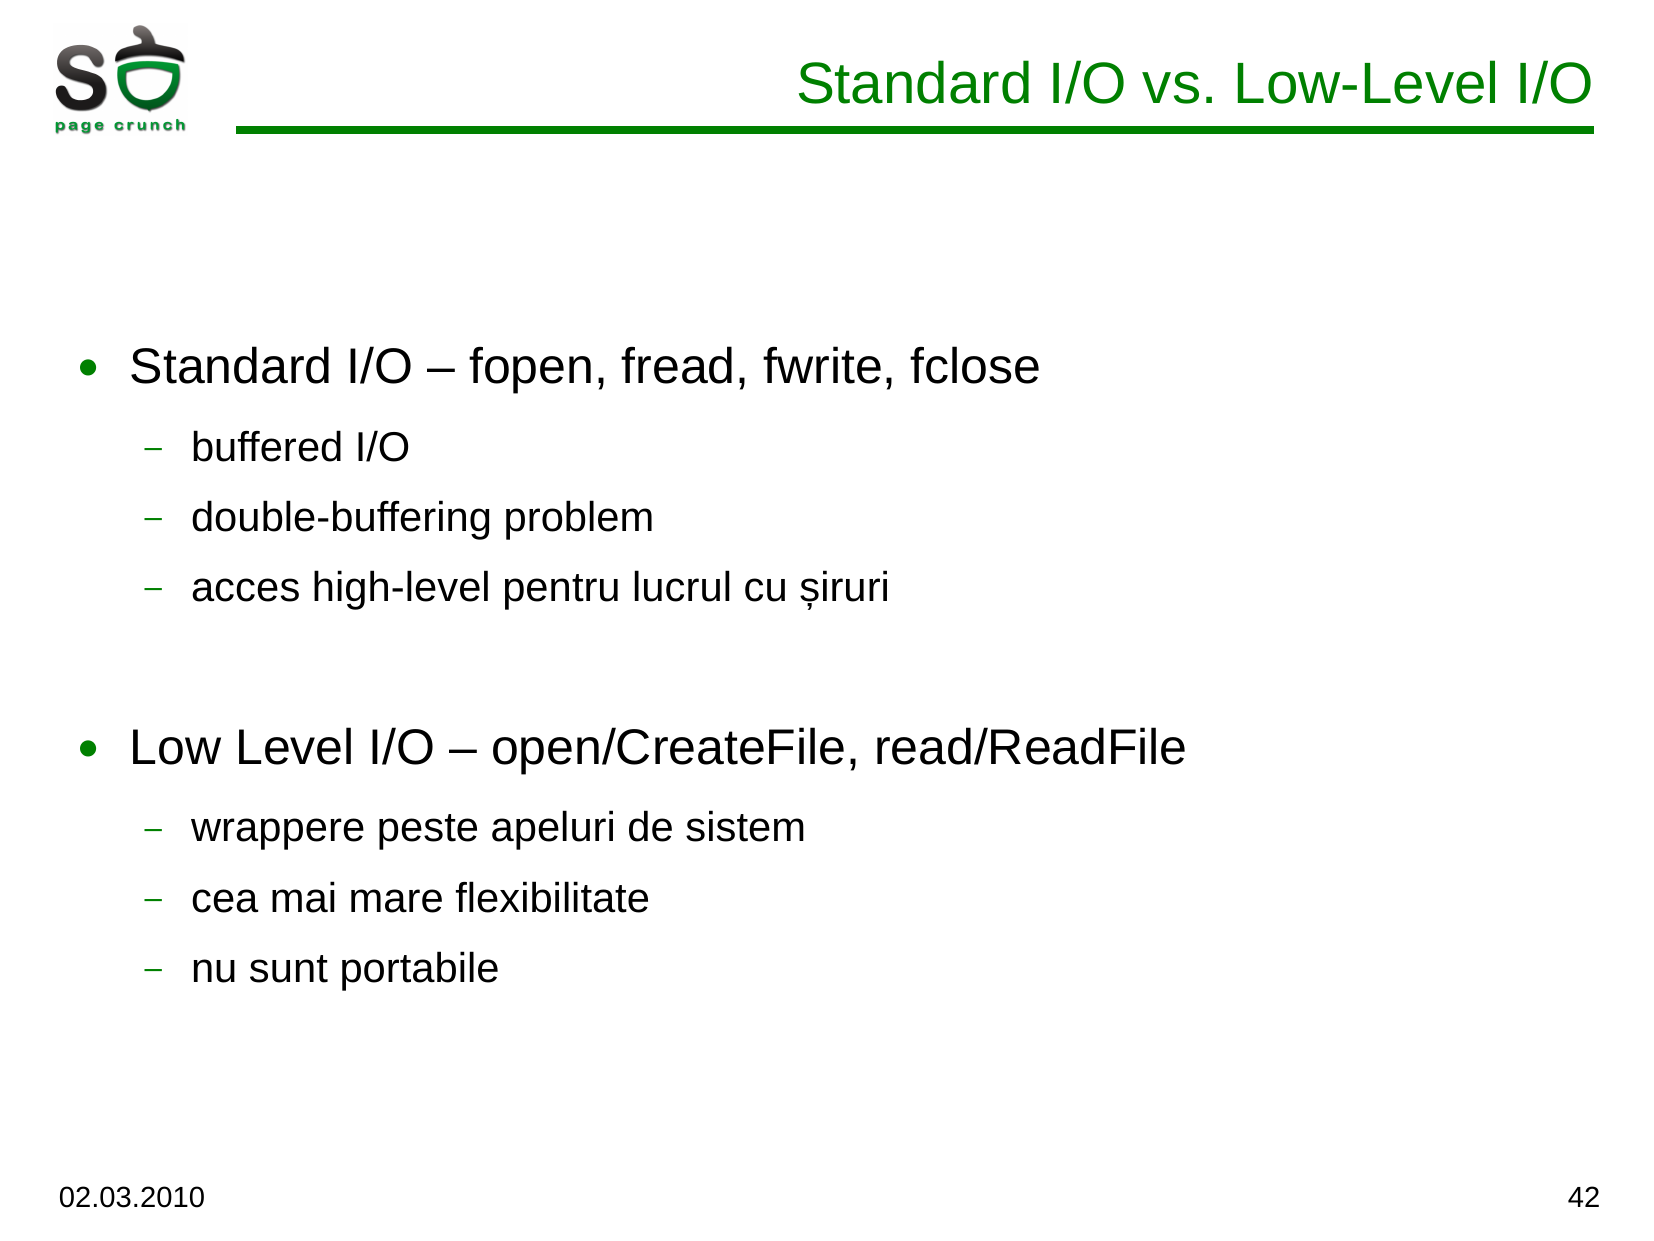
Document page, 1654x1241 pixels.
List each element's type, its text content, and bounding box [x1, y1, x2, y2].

picture [53, 23, 188, 136]
title Standard I/O vs. Low-Level I/O [236, 49, 1595, 119]
list Standard I/O – fopen, fread, fwrite, fclose buffered I/O double-buffering problem acces high-level pentru lucrul cu șiruri Low Level I/O – open/CreateFile, read/ReadFile wrappere peste apeluri de sistem cea mai mare flexibilitate nu sunt portabile [59, 177, 1595, 1152]
